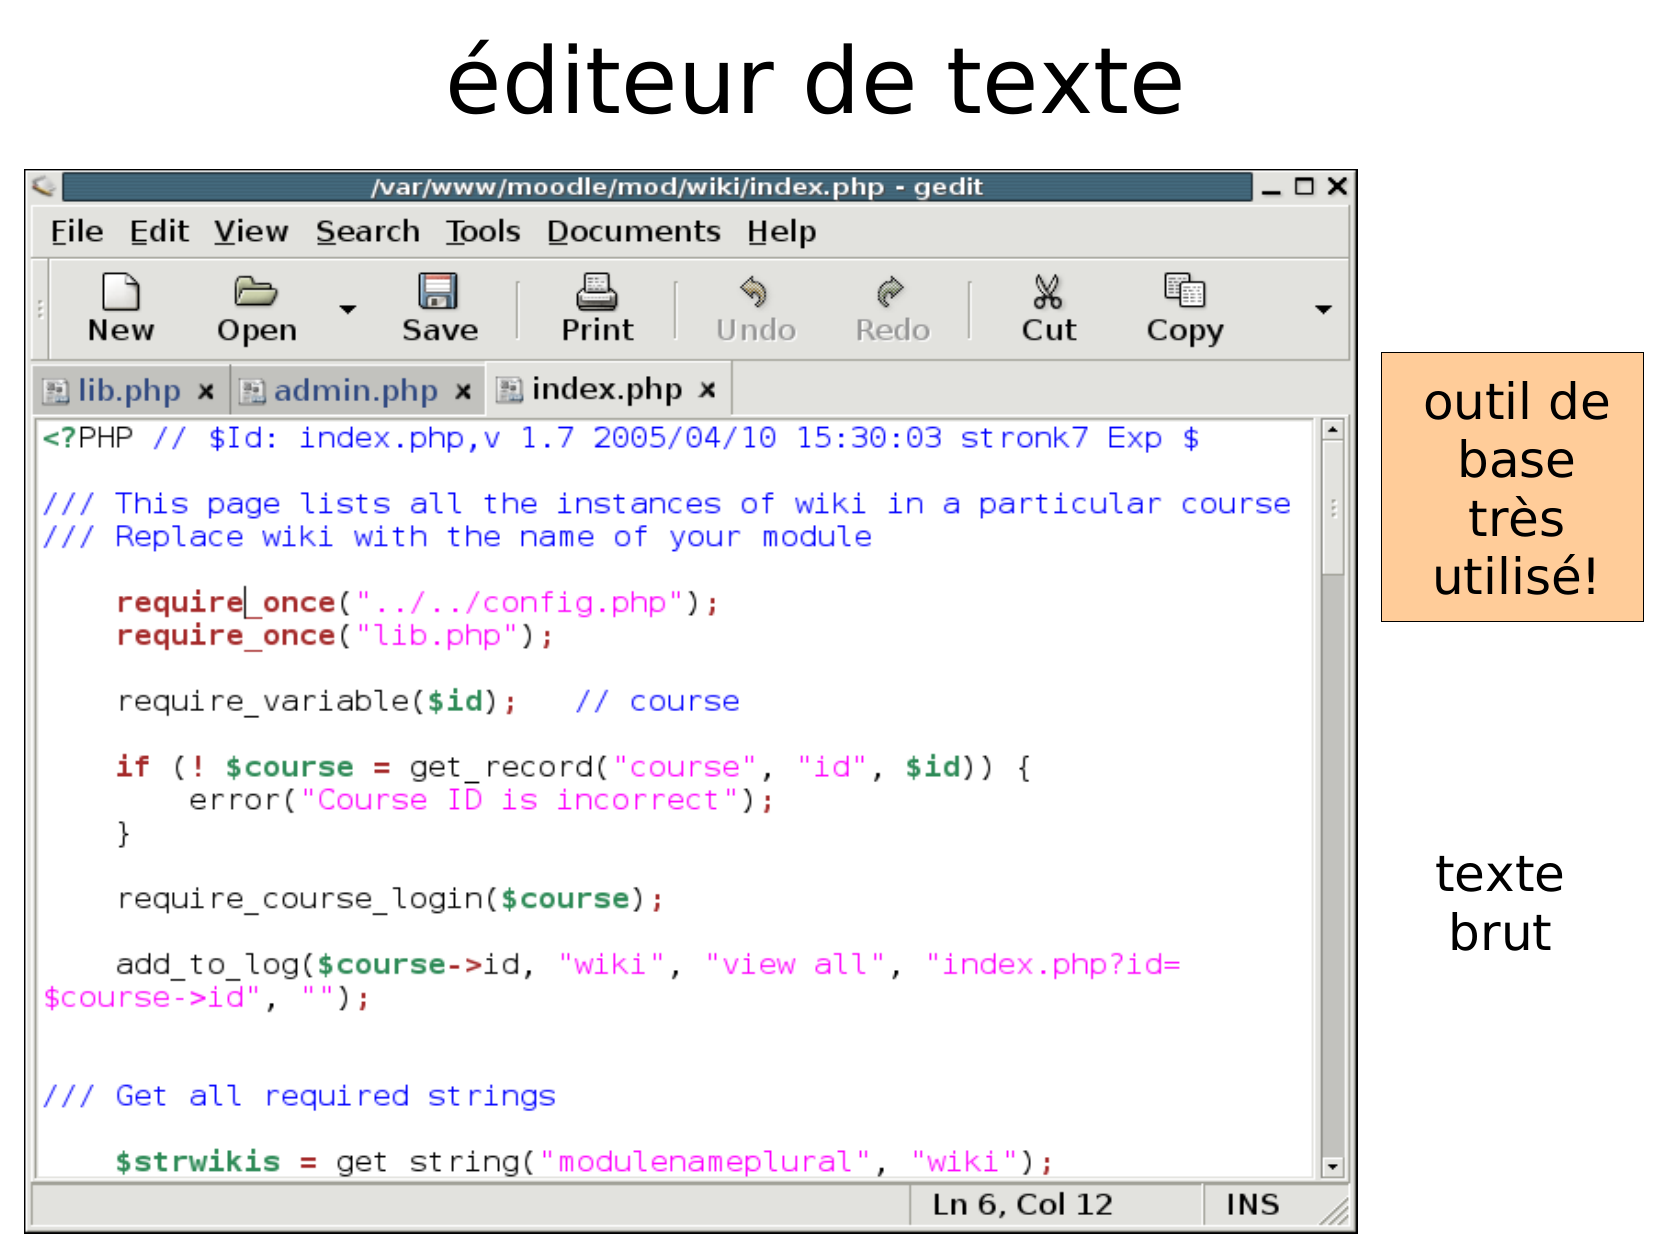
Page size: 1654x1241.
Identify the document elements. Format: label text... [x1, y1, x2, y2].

picture [24, 169, 1358, 1234]
text_box [1381, 352, 1644, 622]
text_box texte brut [1387, 845, 1614, 962]
text_box outil de base très utilisé! [1404, 373, 1631, 607]
title éditeur de texte [125, 17, 1508, 143]
